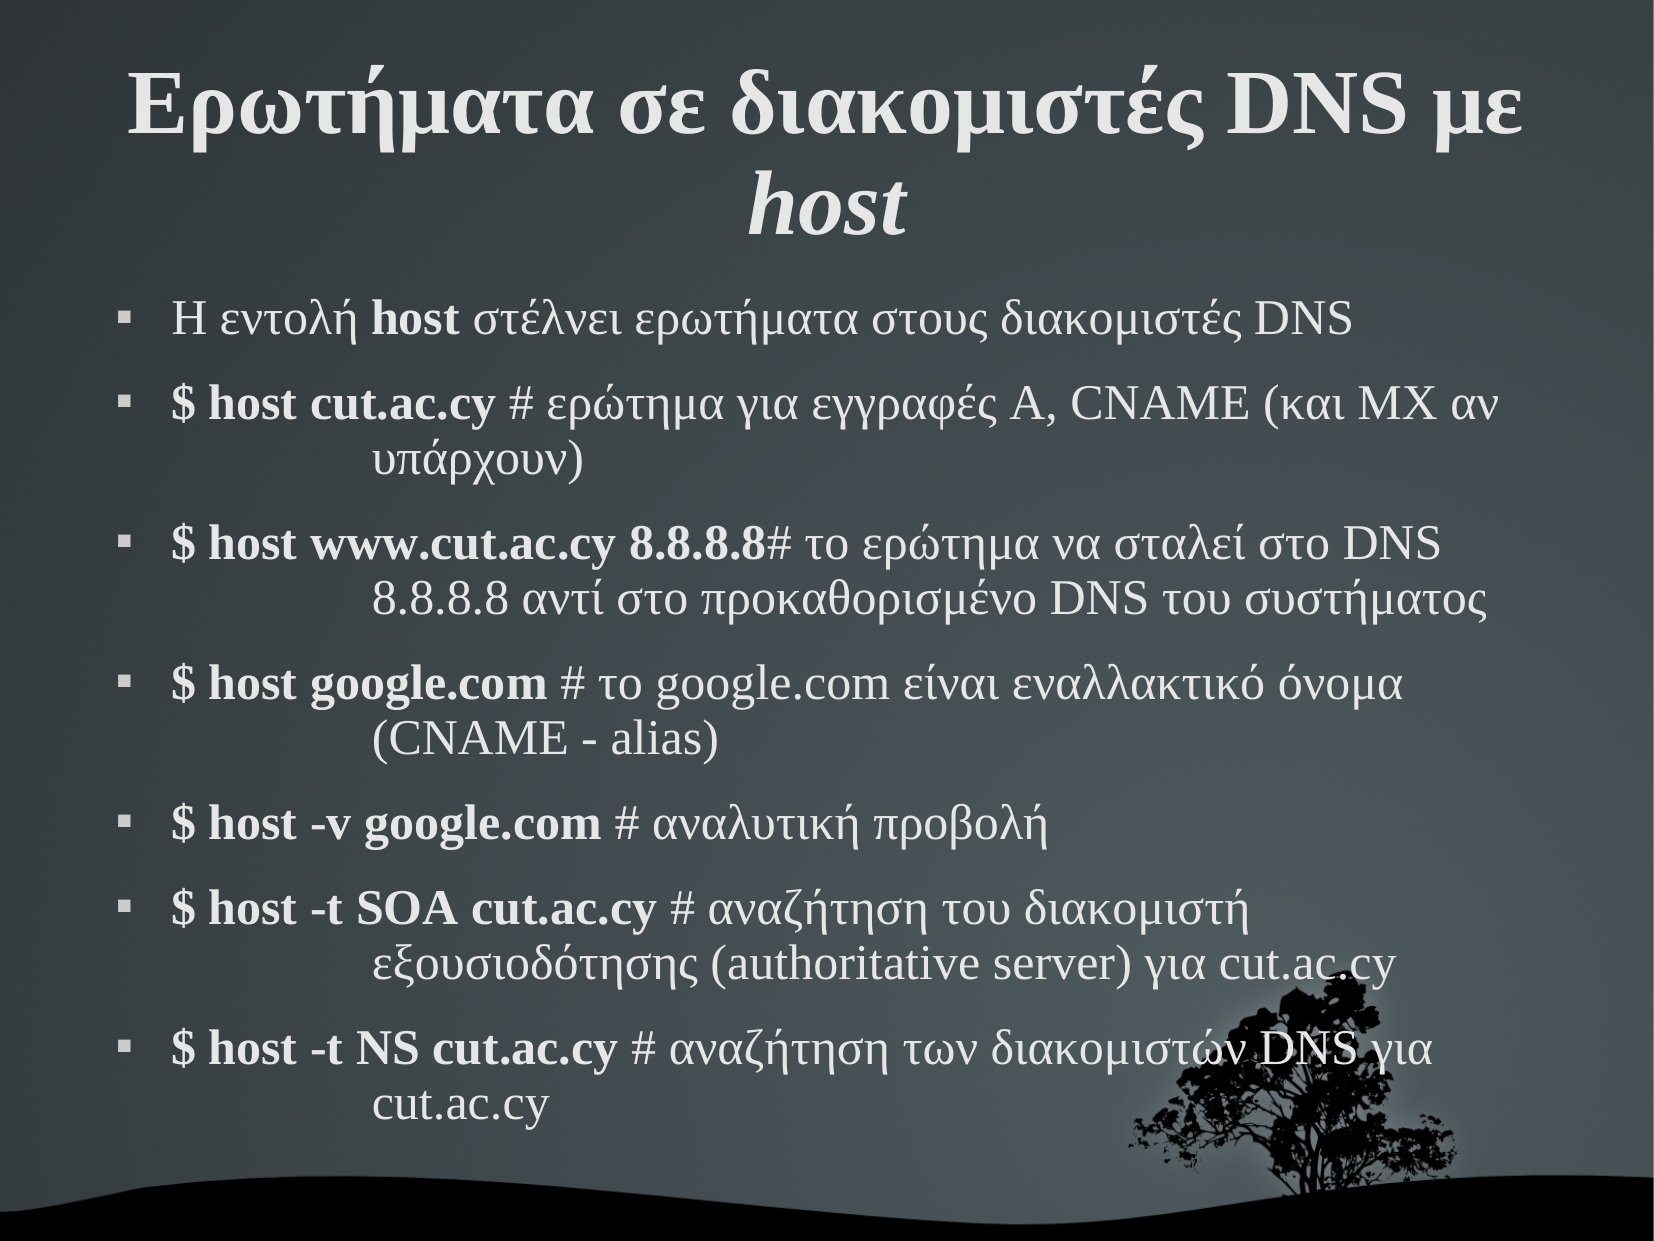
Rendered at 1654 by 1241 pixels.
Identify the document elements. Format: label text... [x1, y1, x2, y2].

title Ερωτήματα σε διακομιστές DNS με host [82, 33, 1571, 273]
list Η εντολή host στέλνει ερωτήματα στους διακομιστές DNS $ host cut.ac.cy # ερώτημα για εγγραφές A, CNAME (και ΜΧ αν υπάρχουν) $ host www.cut.ac.cy 8.8.8.8# το ερώτημα να σταλεί στο DNS 8.8.8.8 αντί στο προκαθορισμένο DNS του συστήματος $ host google.com # το google.com είναι εναλλακτικό όνομα (CNAME - alias) $ host -v google.com # αναλυτική προβολή $ host -t SOA cut.ac.cy # αναζήτηση του διακομιστή εξουσιοδότησης (authoritative server) για cut.ac.cy $ host -t NS cut.ac.cy # αναζήτηση των διακομιστών DNS για cut.ac.cy [82, 290, 1571, 1227]
picture [0, 0, 1654, 1241]
